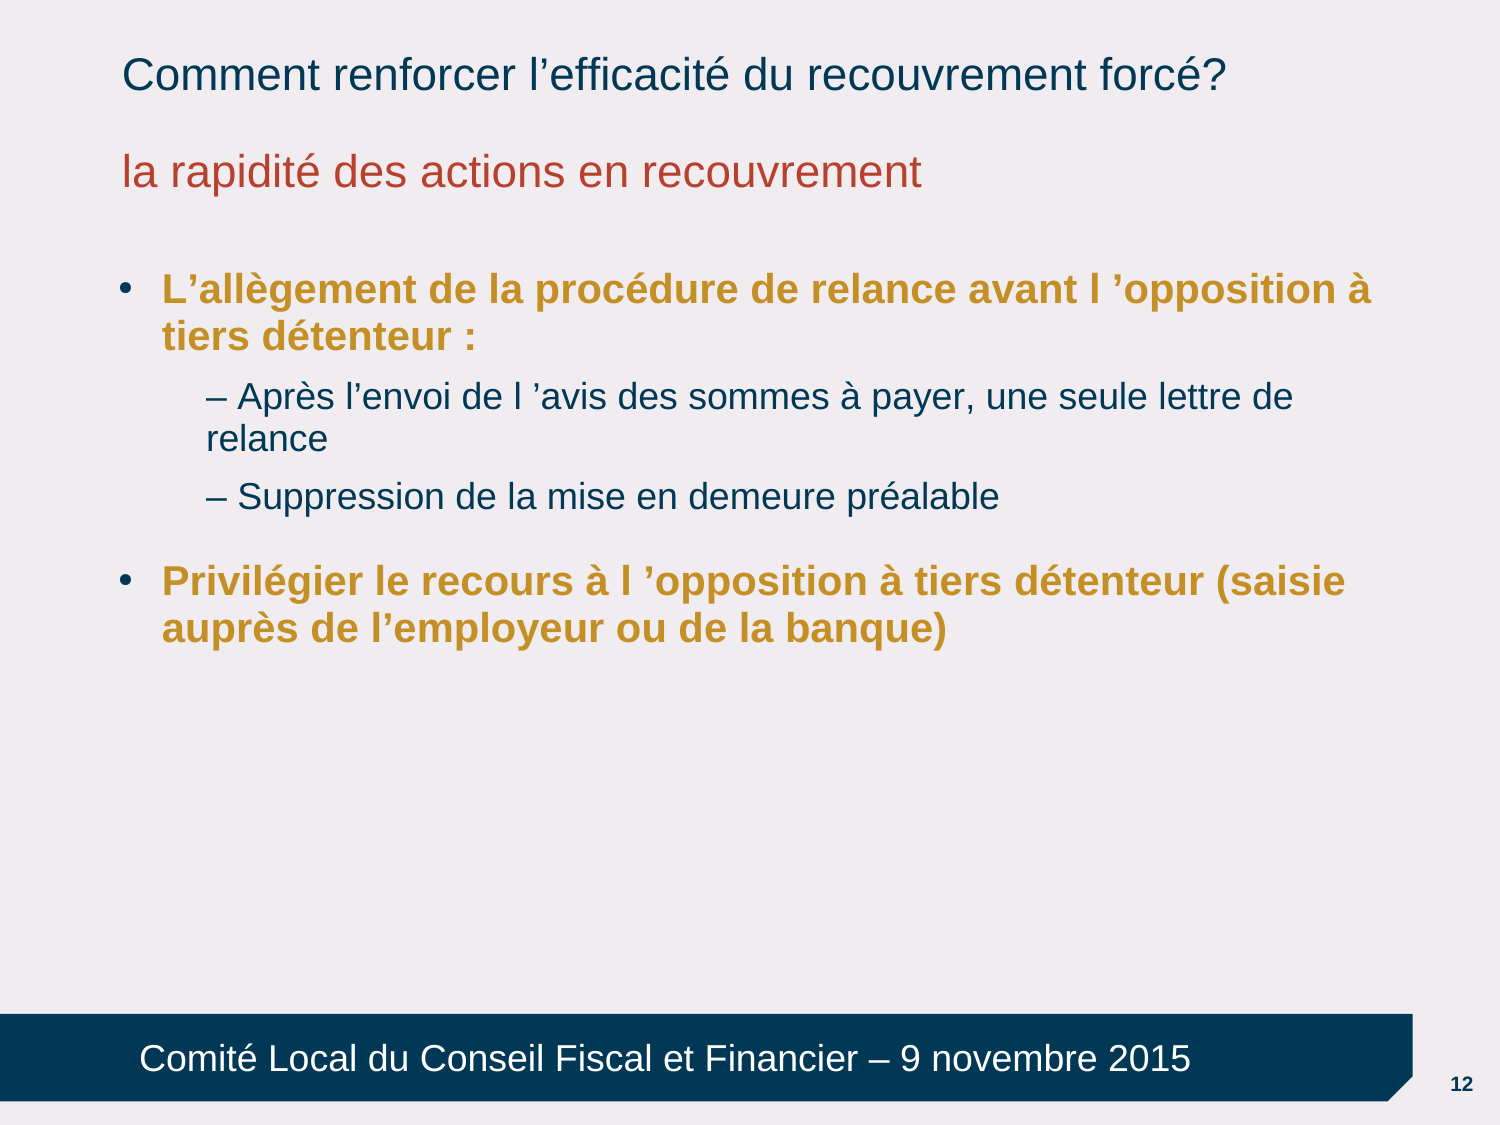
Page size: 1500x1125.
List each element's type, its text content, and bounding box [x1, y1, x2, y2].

title Comment renforcer l’efficacité du recouvrement forcé? la rapidité des actions en recouvrement [121, 50, 1438, 155]
text_box [44, 155, 1462, 803]
list L’allègement de la procédure de relance avant l ’opposition à tiers détenteur : Après l’envoi de l ’avis des sommes à payer, une seule lettre de relance Suppression de la mise en demeure préalable Privilégier le recours à l ’opposition à tiers détenteur (saisie auprès de l’employeur ou de la banque) [118, 803, 1375, 1125]
